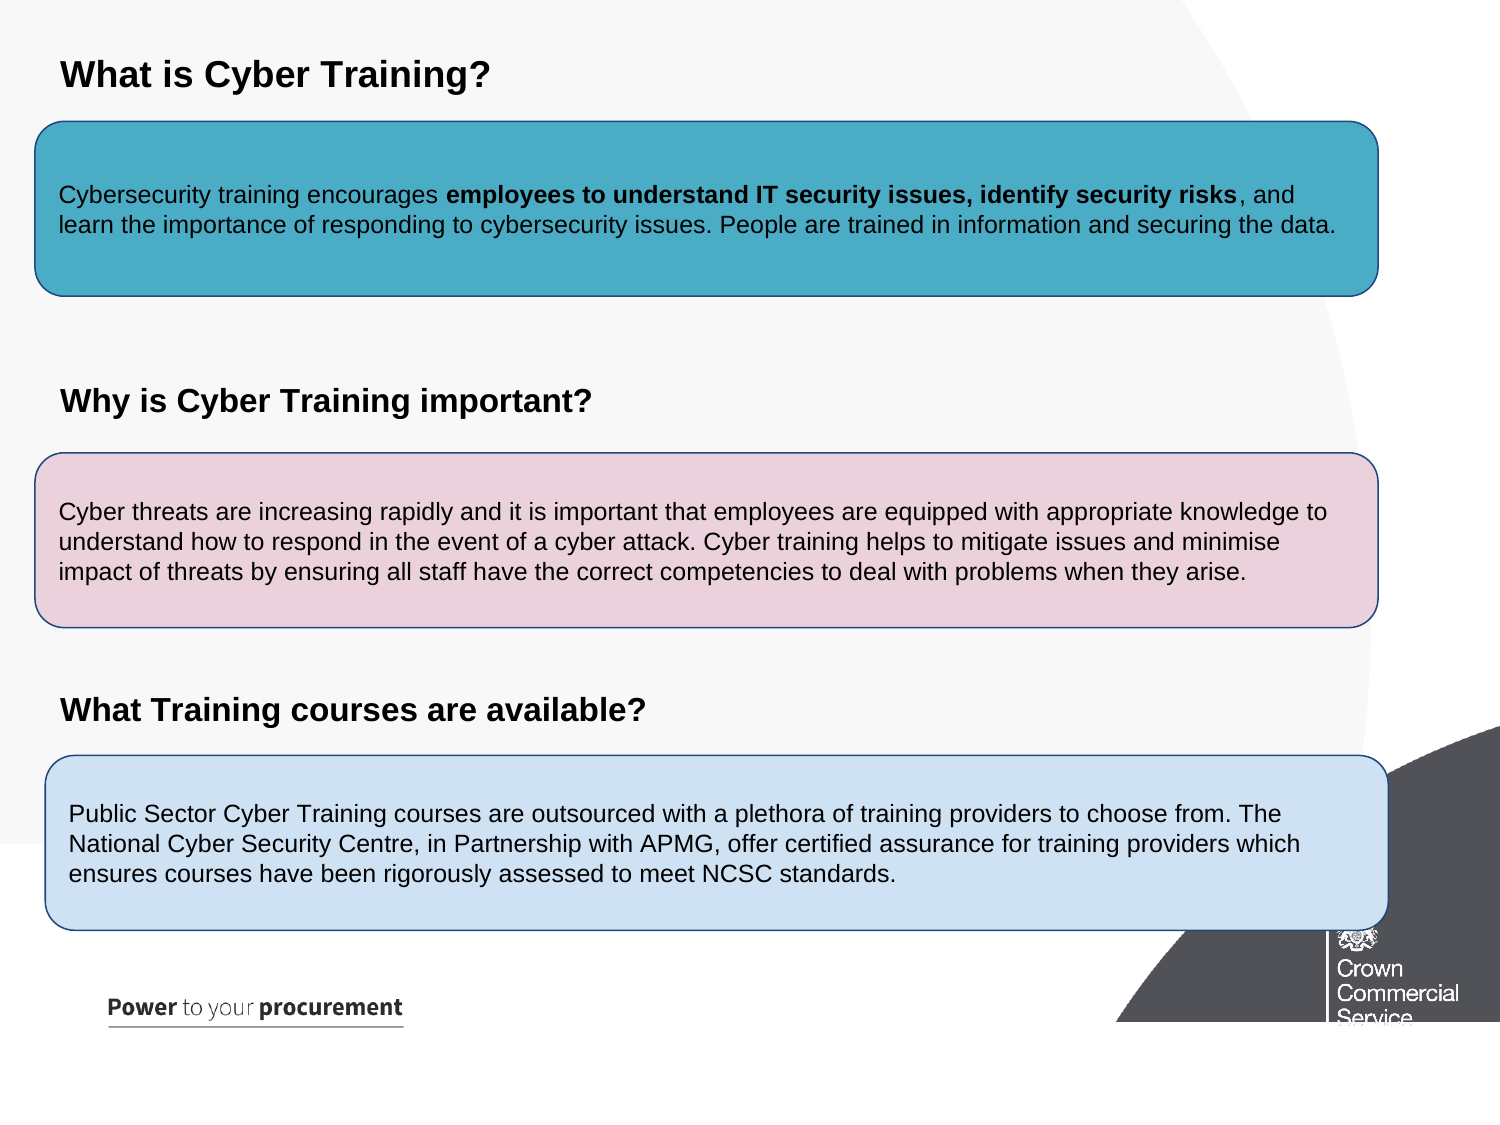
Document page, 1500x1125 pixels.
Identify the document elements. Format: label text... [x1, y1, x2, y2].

text_box Cyber threats are increasing rapidly and it is important that employees are equipped with appropriate knowledge to understand how to respond in the event of a cyber attack. Cyber training helps to mitigate issues and minimise impact of threats by ensuring all staff have the correct competencies to deal with problems when they arise. [34, 452, 1379, 628]
text_box Public Sector Cyber Training courses are outsourced with a plethora of training providers to choose from. The National Cyber Security Centre, in Partnership with APMG, offer certified assurance for training providers which ensures courses have been rigorously assessed to meet NCSC standards. [45, 755, 1389, 931]
picture [1326, 917, 1458, 1026]
text_box Cybersecurity training encourages employees to understand IT security issues, identify security risks, and learn the importance of responding to cybersecurity issues. People are trained in information and securing the data. [34, 121, 1379, 297]
text_box What is Cyber Training? [45, 34, 1230, 111]
text_box Why is Cyber Training important? [45, 364, 1230, 435]
text_box What Training courses are available? [45, 672, 1230, 744]
